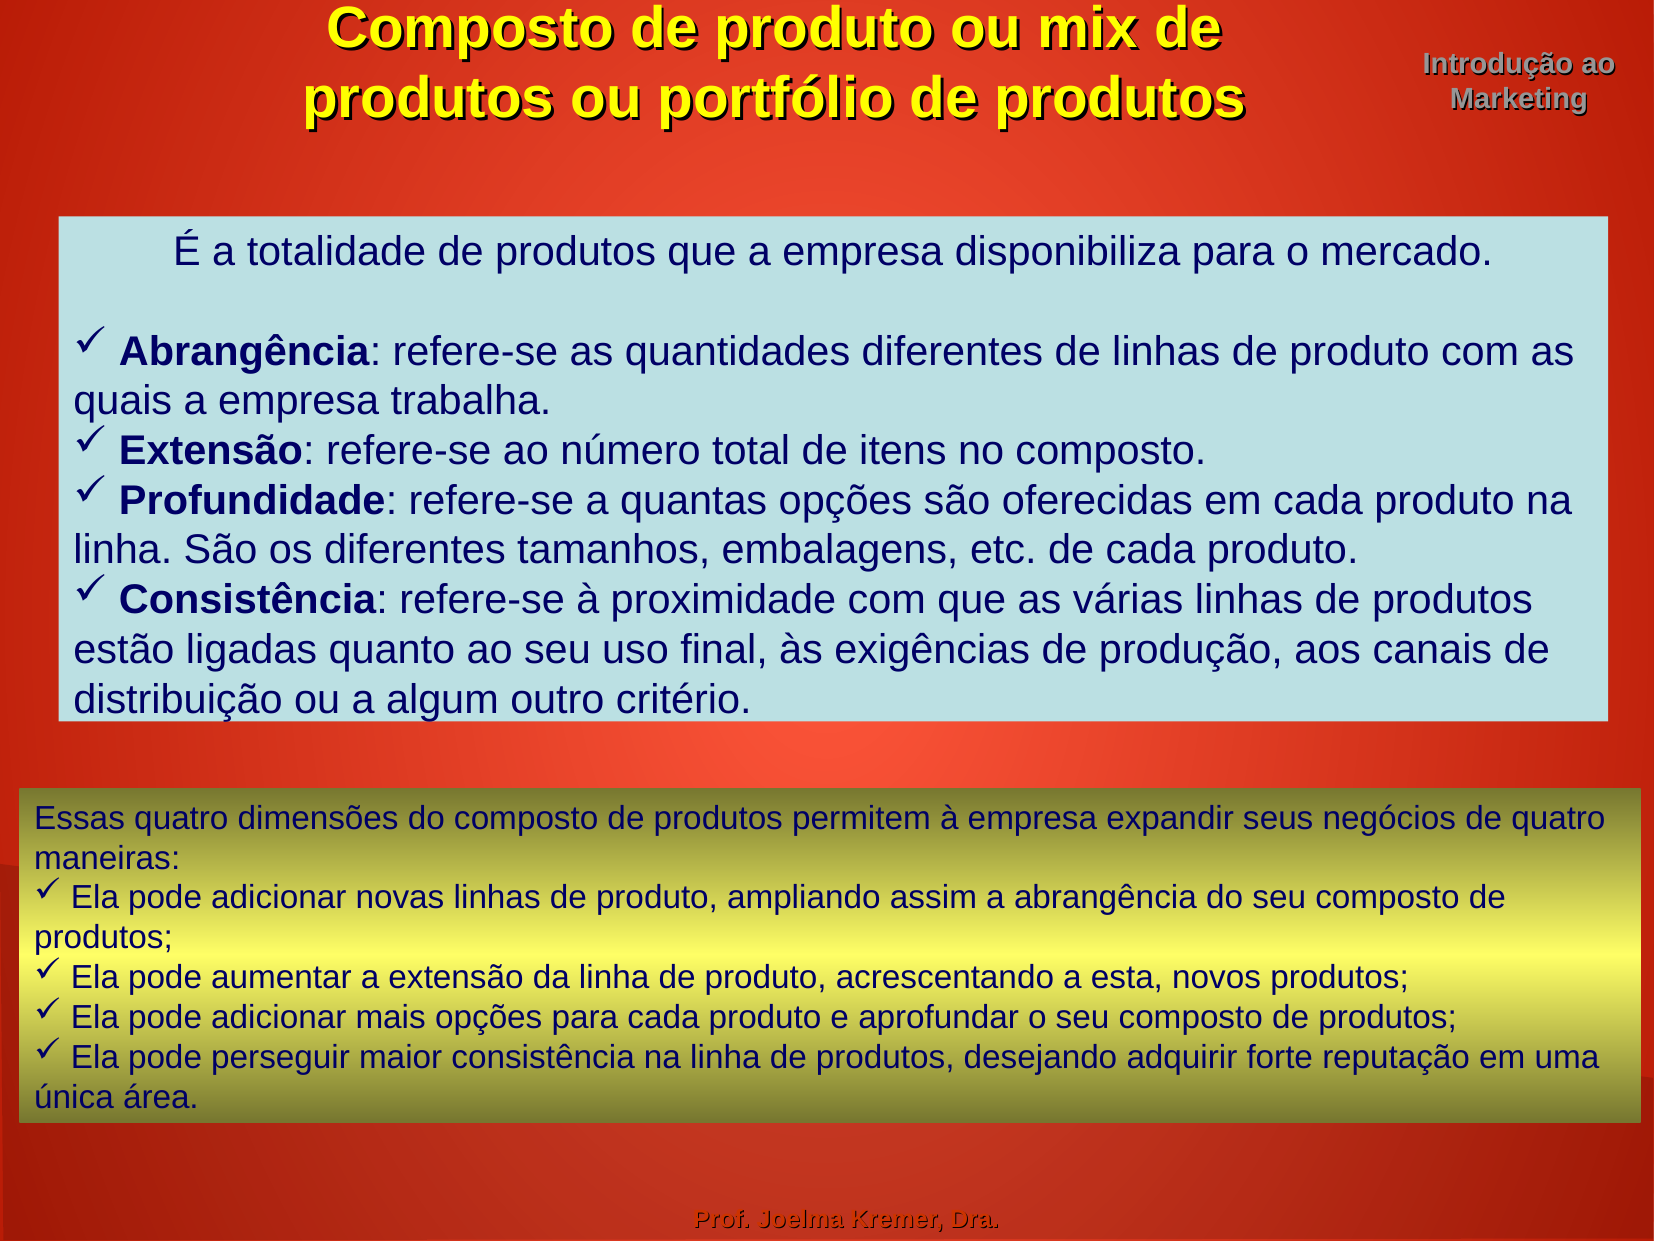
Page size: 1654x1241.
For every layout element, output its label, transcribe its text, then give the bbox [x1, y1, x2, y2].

text_box É a totalidade de produtos que a empresa disponibiliza para o mercado. Abrangência: refere-se as quantidades diferentes de linhas de produto com as quais a empresa trabalha. Extensão: refere-se ao número total de itens no composto. Profundidade: refere-se a quantas opções são oferecidas em cada produto na linha. São os diferentes tamanhos, embalagens, etc. de cada produto. Consistência: refere-se à proximidade com que as várias linhas de produtos estão ligadas quanto ao seu uso final, às exigências de produção, aos canais de distribuição ou a algum outro critério. [58, 216, 1609, 722]
title Introdução ao Marketing [1386, 21, 1652, 139]
text_box Essas quatro dimensões do composto de produtos permitem à empresa expandir seus negócios de quatro maneiras: Ela pode adicionar novas linhas de produto, ampliando assim a abrangência do seu composto de produtos; Ela pode aumentar a extensão da linha de produto, acrescentando a esta, novos produtos; Ela pode adicionar mais opções para cada produto e aprofundar o seu composto de produtos; Ela pode perseguir maior consistência na linha de produtos, desejando adquirir forte reputação em uma única área. [19, 788, 1641, 1123]
text_box Composto de produto ou mix de produtos ou portfólio de produtos [188, 0, 1361, 138]
text_box Prof. Joelma Kremer, Dra. [566, 1195, 1127, 1241]
